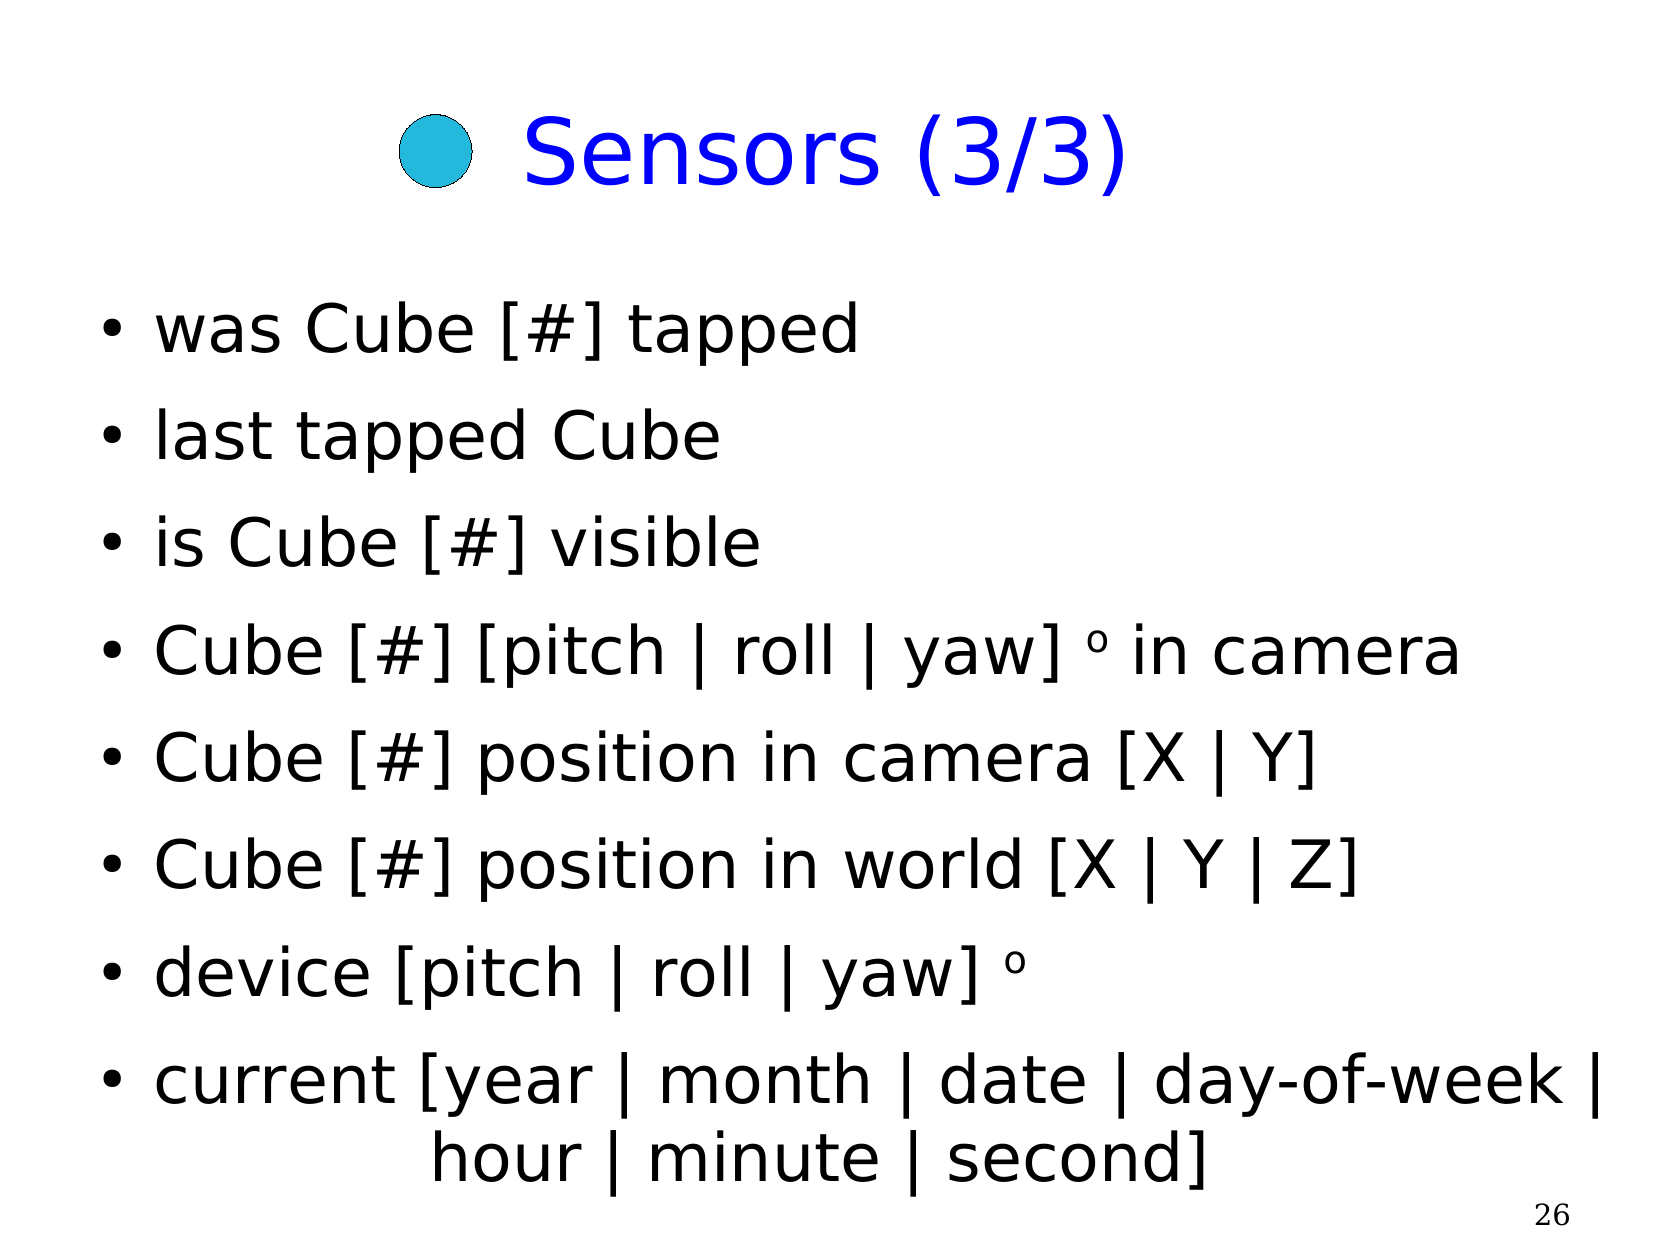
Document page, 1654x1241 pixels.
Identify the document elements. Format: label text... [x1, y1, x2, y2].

title Sensors (3/3) [82, 49, 1571, 257]
text_box [399, 114, 473, 188]
list was Cube [#] tapped last tapped Cube is Cube [#] visible Cube [#] [pitch | roll | yaw] o in camera Cube [#] position in camera [X | Y] Cube [#] position in world [X | Y | Z] device [pitch | roll | yaw] o current [year | month | date | day-of-week | hour | minute | second] [82, 290, 1628, 1241]
